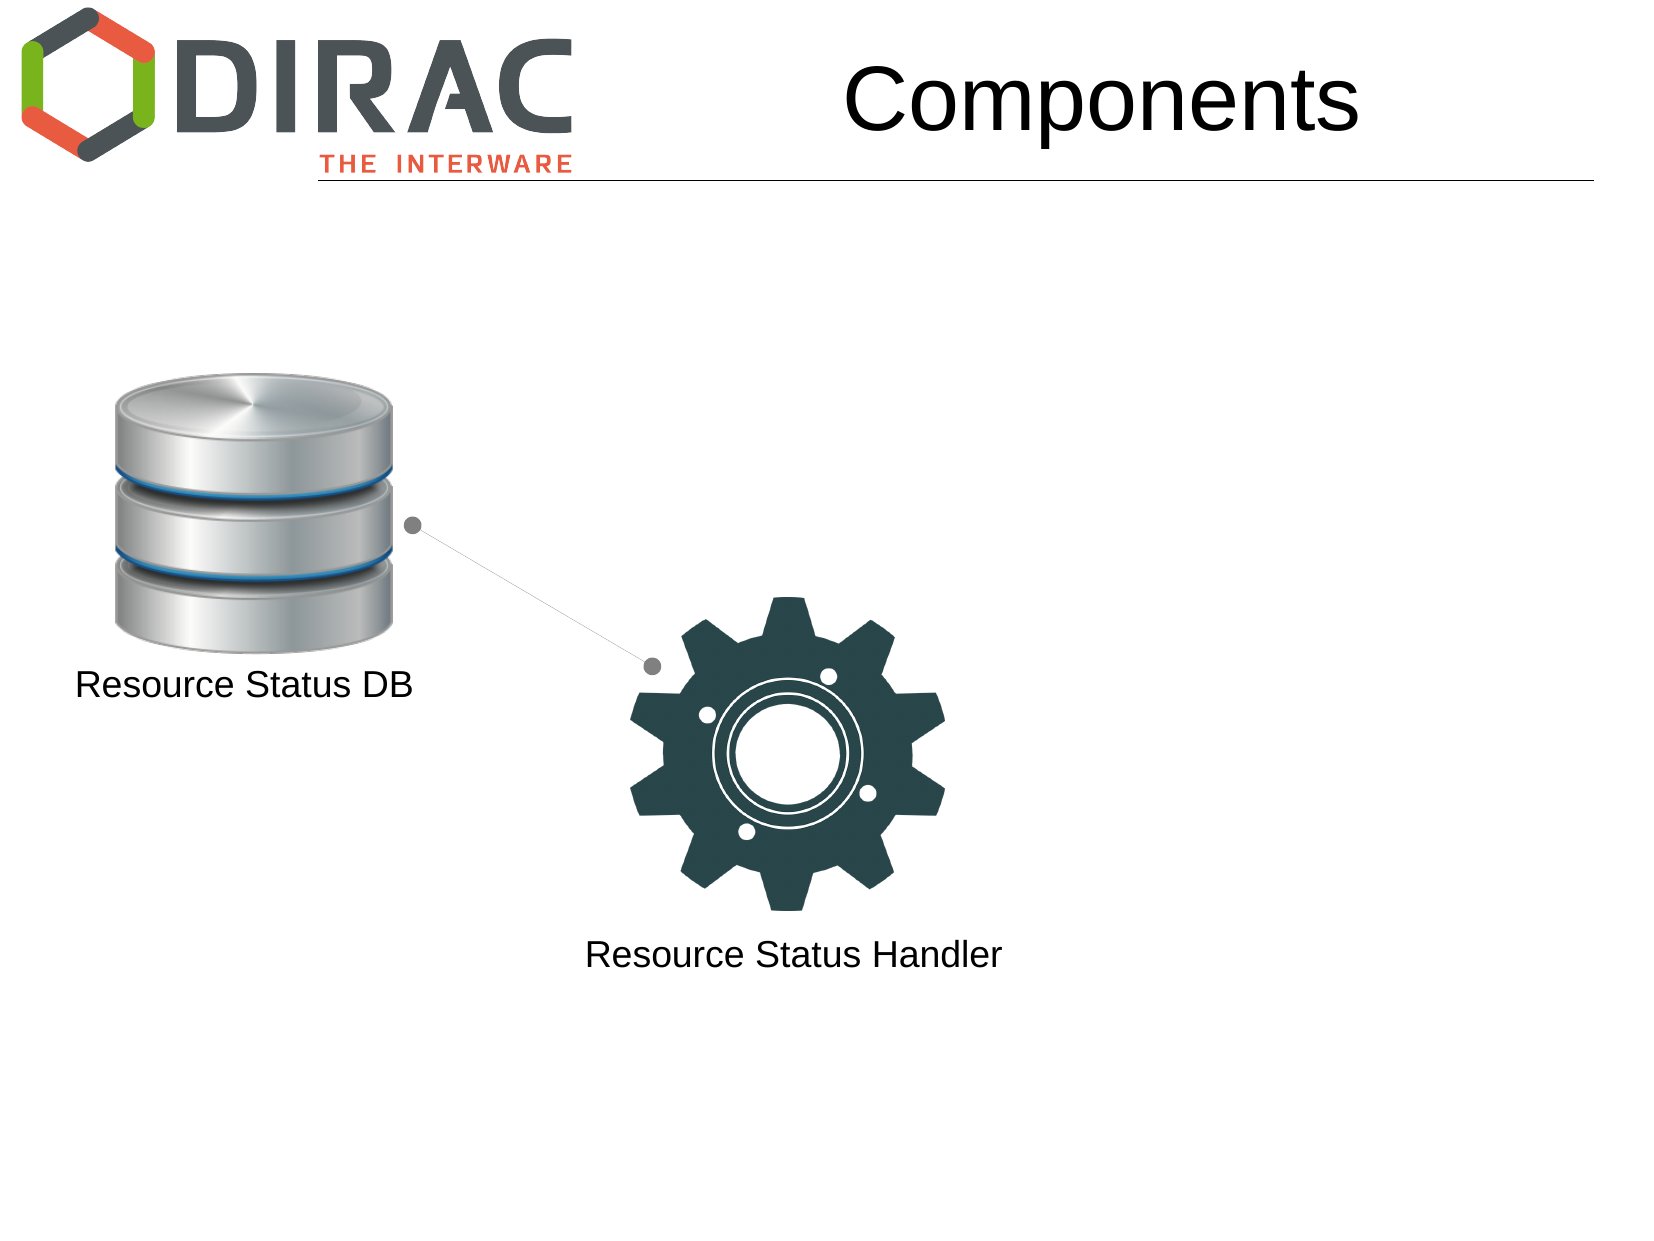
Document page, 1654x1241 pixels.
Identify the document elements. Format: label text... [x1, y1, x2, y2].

text_box Resource Status Handler [570, 925, 1021, 991]
picture [110, 370, 396, 655]
text_box Resource Status DB [60, 655, 451, 721]
picture [630, 597, 945, 911]
title Components [615, 32, 1591, 166]
picture [4, 0, 589, 181]
